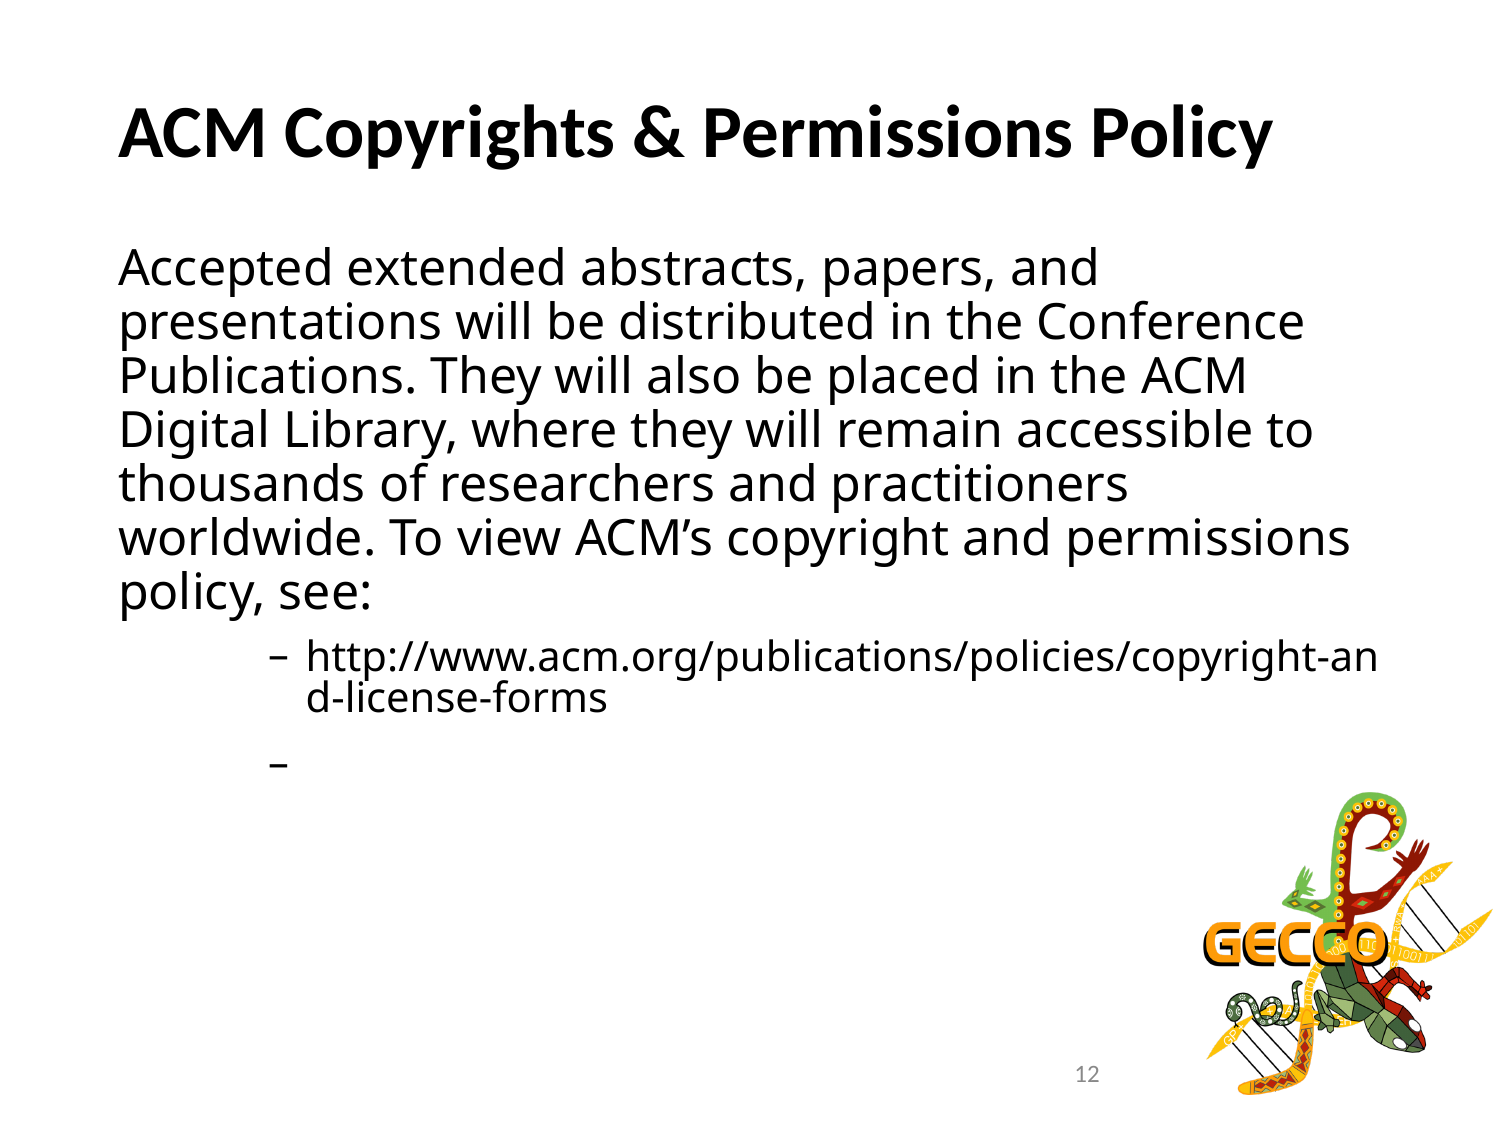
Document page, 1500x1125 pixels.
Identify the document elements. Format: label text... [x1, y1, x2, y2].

title ACM Copyrights & Permissions Policy [103, 59, 1397, 207]
text_box <number> [1059, 1042, 1397, 1103]
picture [1195, 782, 1500, 1103]
list Accepted extended abstracts, papers, and presentations will be distributed in the Conference Publications. They will also be placed in the ACM Digital Library, where they will remain accessible to thousands of researchers and practitioners worldwide. To view ACM’s copyright and permissions policy, see: http://www.acm.org/publications/policies/copyright-and-license-forms [103, 234, 1397, 1014]
